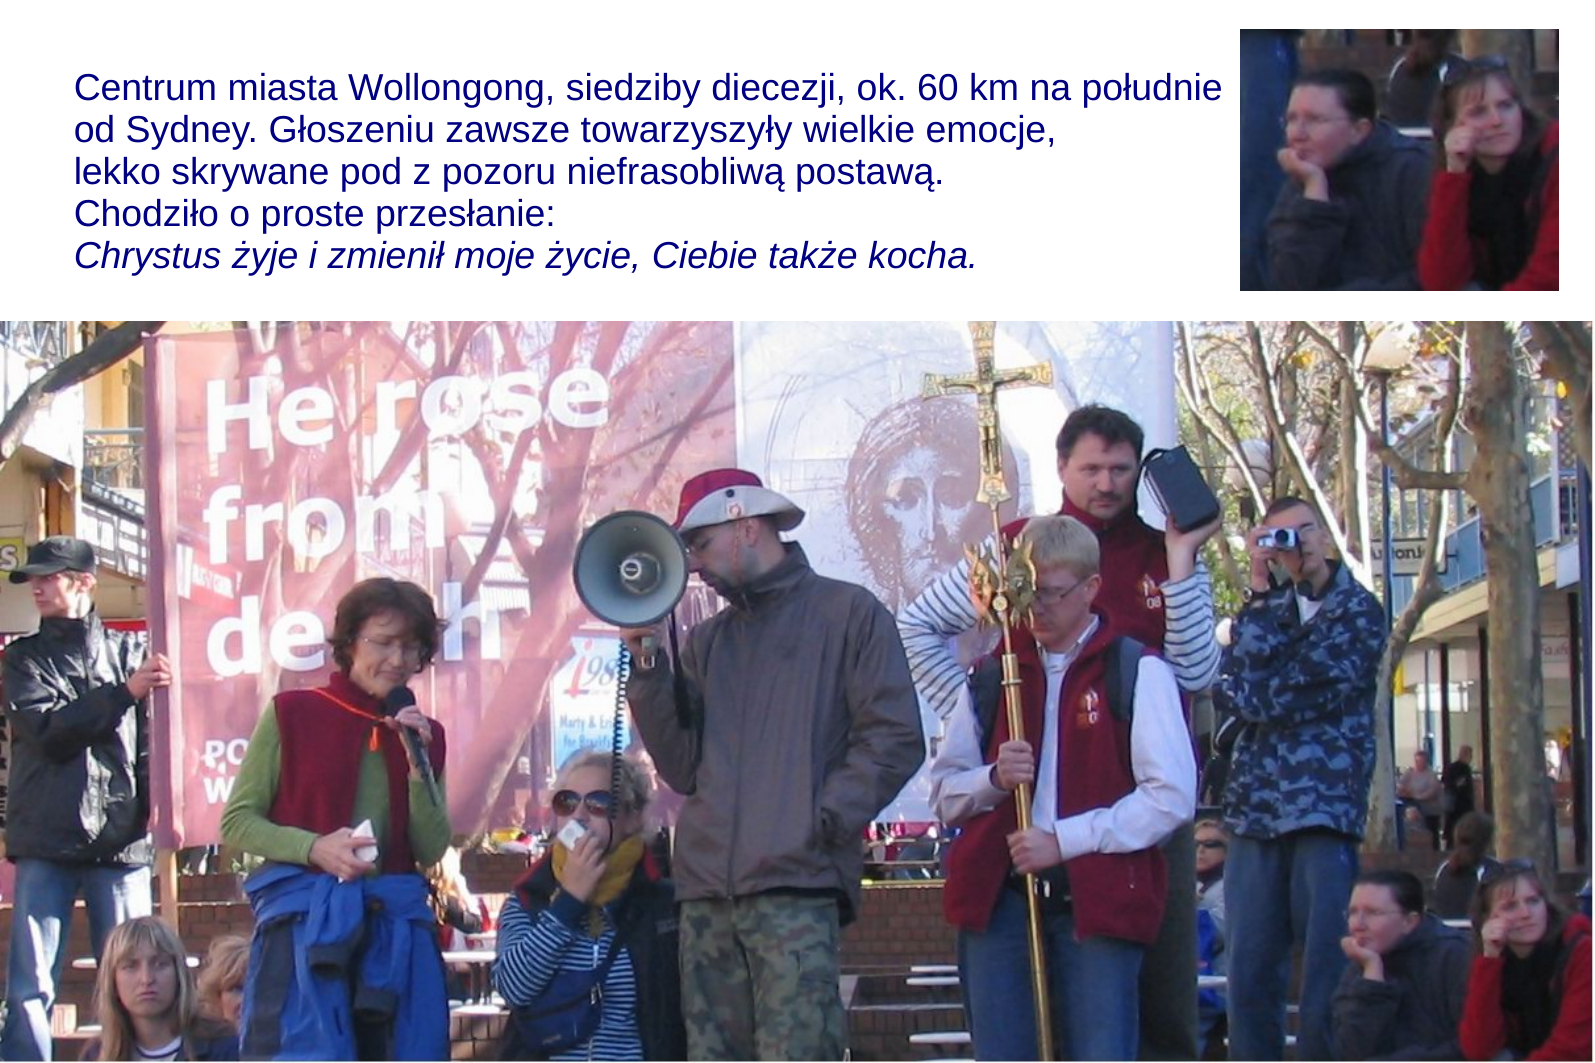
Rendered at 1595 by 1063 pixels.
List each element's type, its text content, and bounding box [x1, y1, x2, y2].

text_box Centrum miasta Wollongong, siedziby diecezji, ok. 60 km na południe od Sydney. Głoszeniu zawsze towarzyszyły wielkie emocje, lekko skrywane pod z pozoru niefrasobliwą postawą. Chodziło o proste przesłanie: Chrystus żyje i zmienił moje życie, Ciebie także kocha. [59, 59, 1240, 284]
picture [0, 321, 1595, 1063]
picture [1240, 29, 1559, 291]
